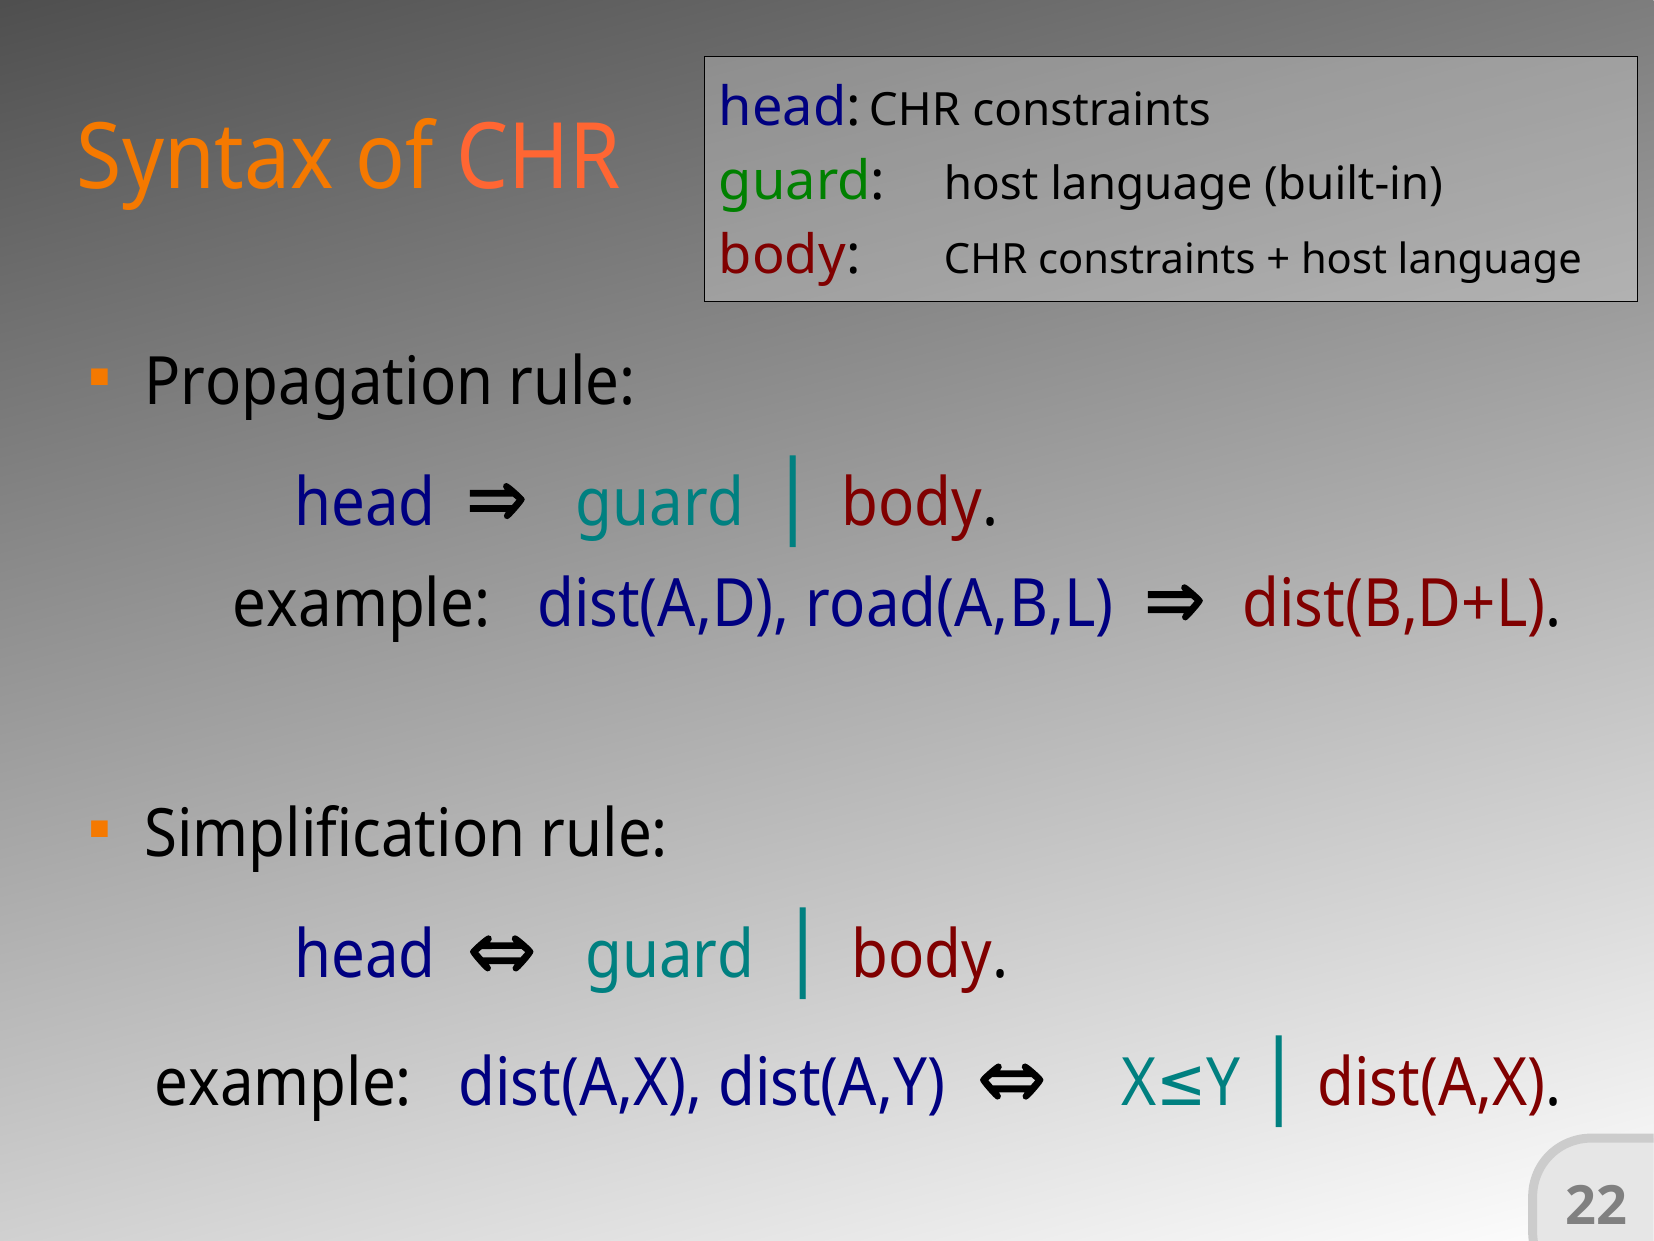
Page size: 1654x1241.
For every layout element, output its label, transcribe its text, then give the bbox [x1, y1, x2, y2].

text_box head: CHR constraints guard: host language (built-in) body: CHR constraints + host language [704, 56, 1638, 302]
title Syntax of CHR [76, 49, 700, 257]
list Propagation rule: head  guard | body. example: dist(A,D), road(A,B,L)  dist(B,D+L). Simplification rule: head  guard | body. example: dist(A,X), dist(A,Y)  X≤Y | dist(A,X). [73, 333, 1562, 1176]
